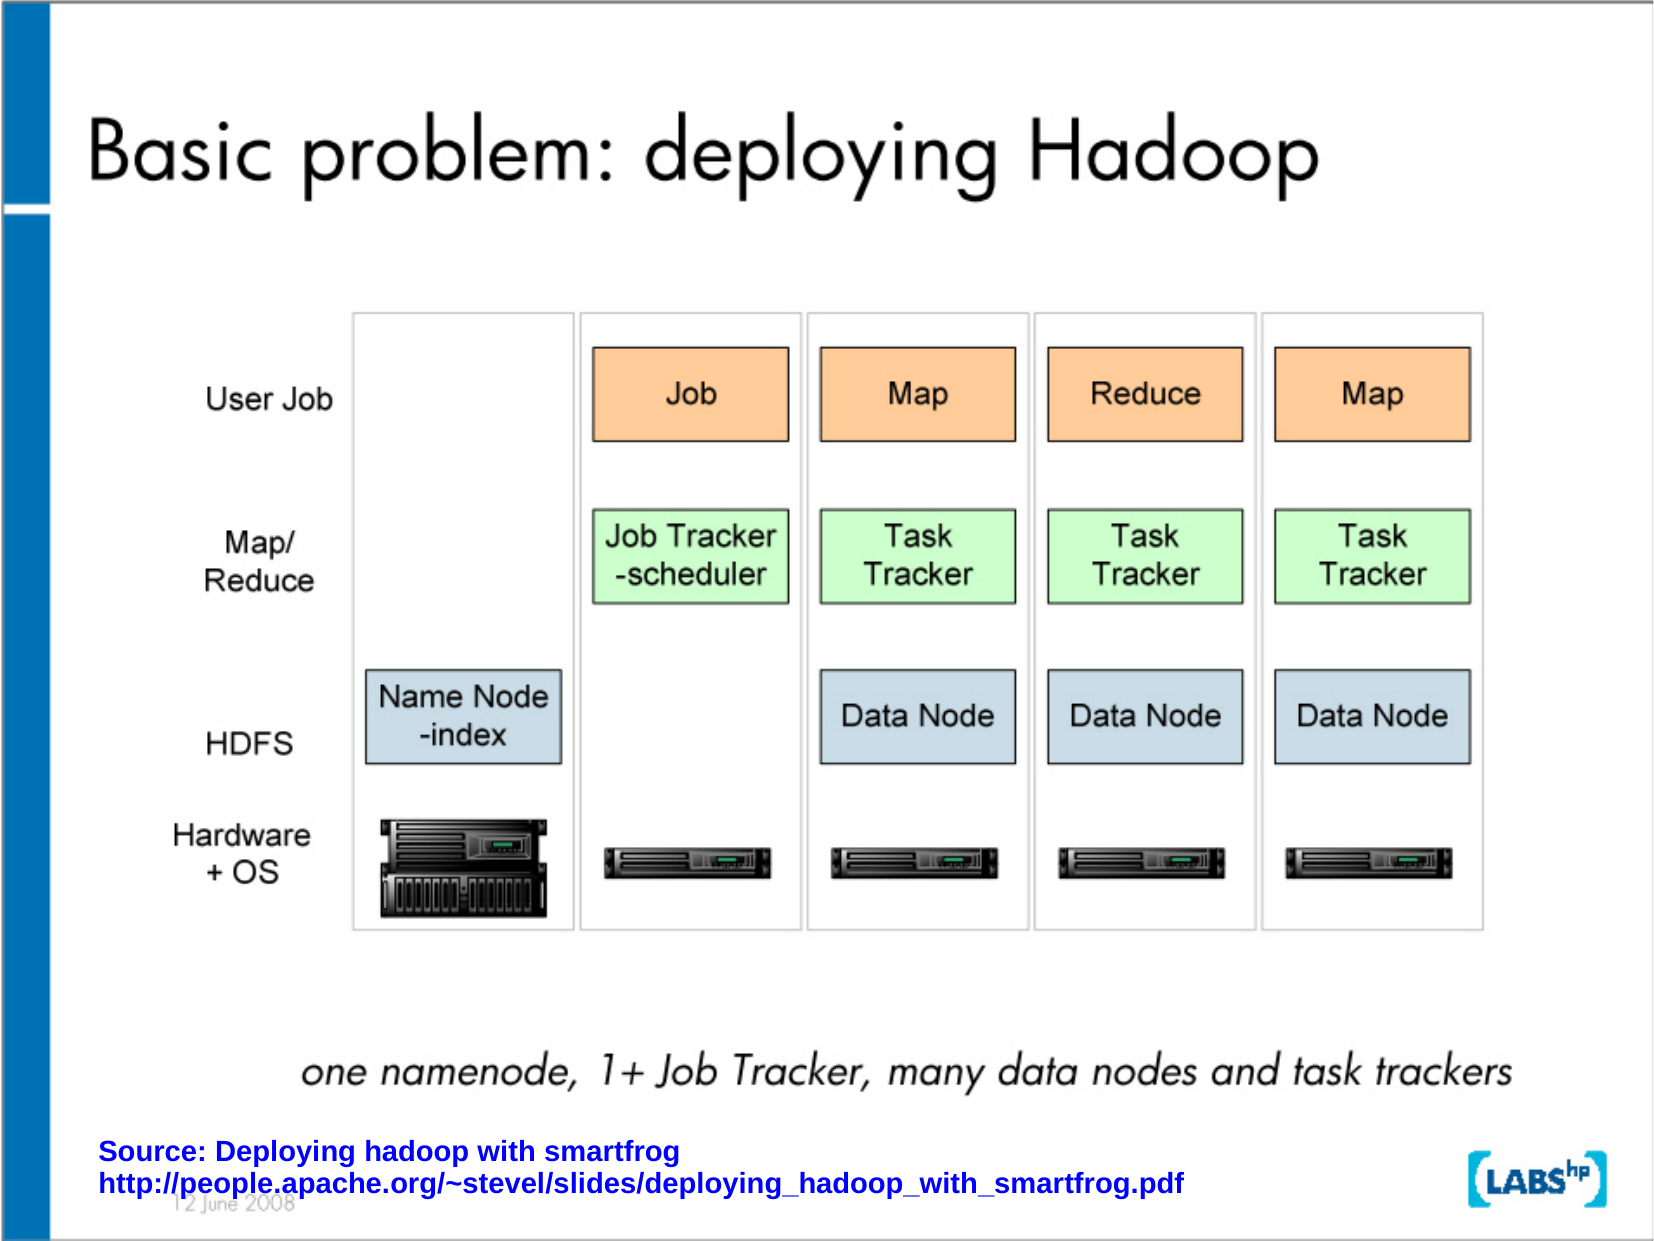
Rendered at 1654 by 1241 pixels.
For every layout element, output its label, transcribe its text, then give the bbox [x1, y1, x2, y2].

picture [0, 0, 1654, 1241]
text_box Source: Deploying hadoop with smartfrog http://people.apache.org/~stevel/slides/deploying_hadoop_with_smartfrog.pdf [83, 1127, 1408, 1211]
